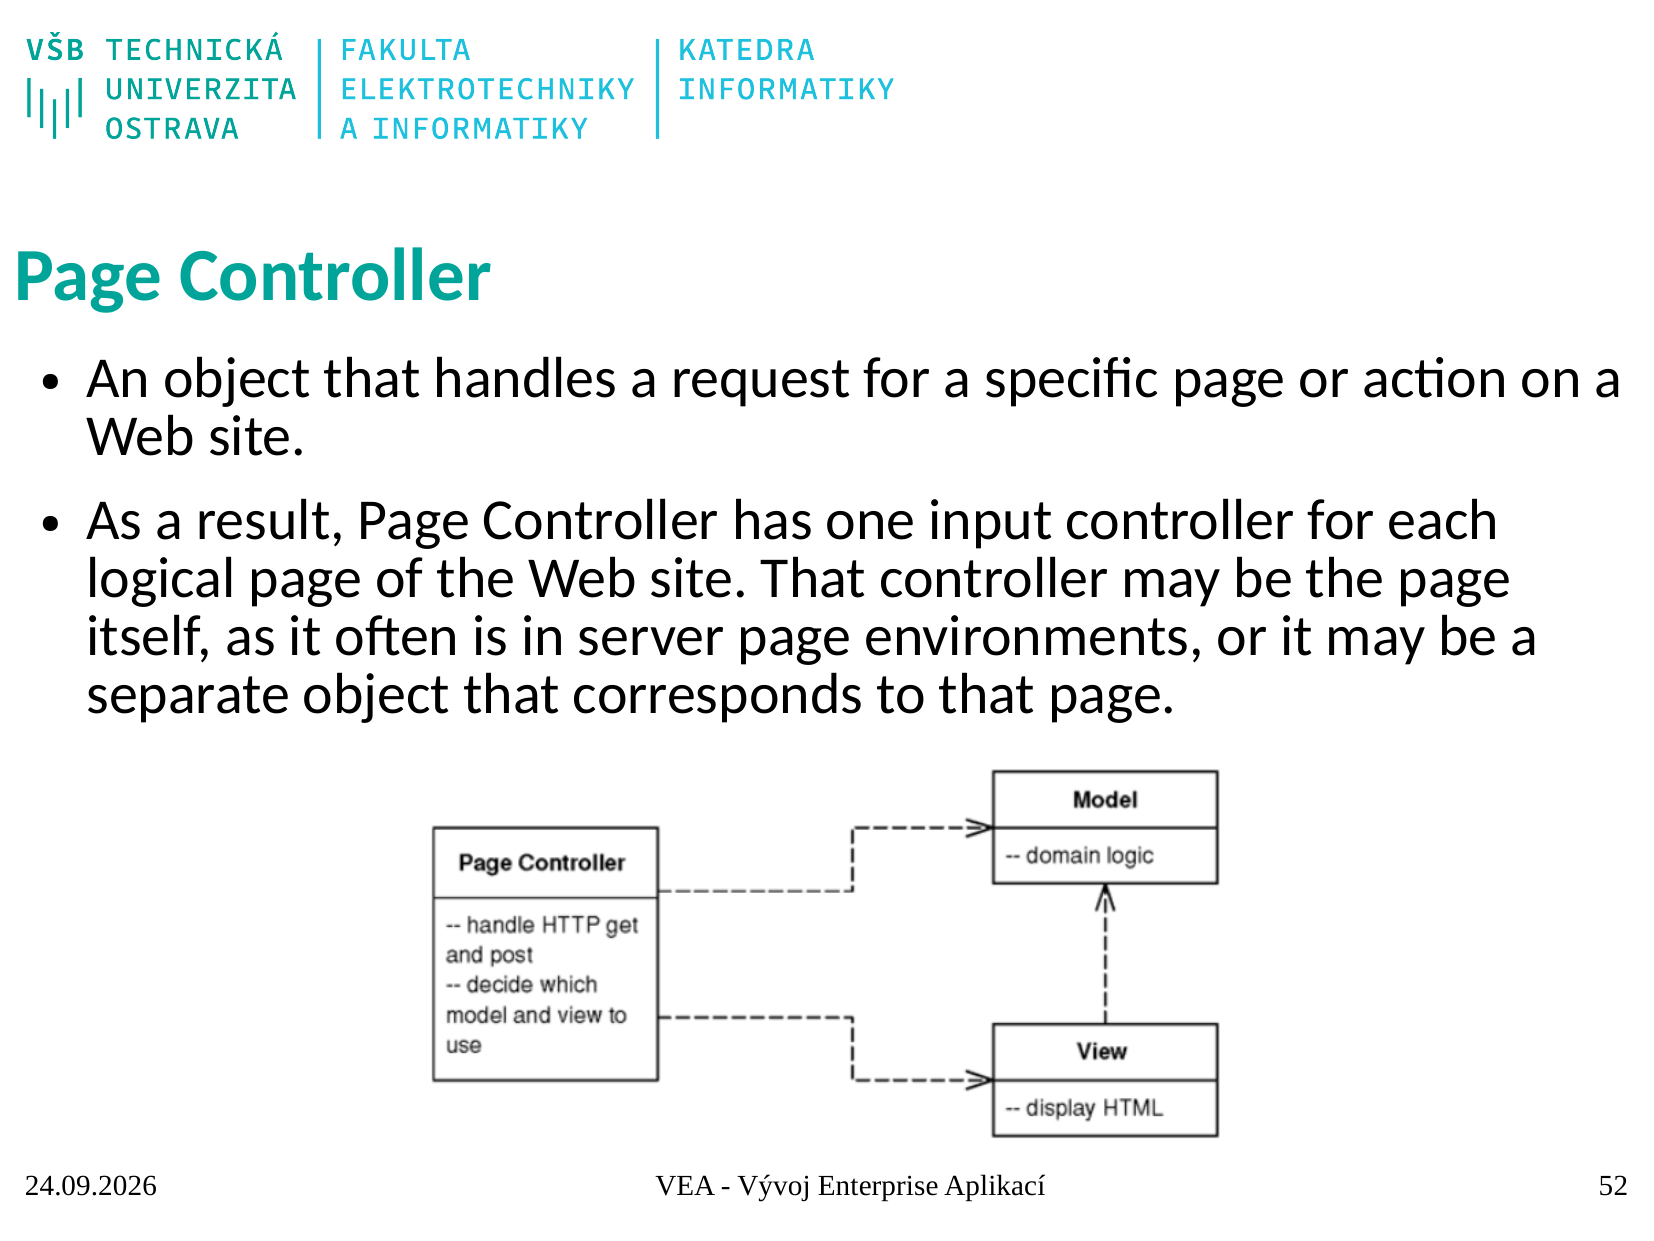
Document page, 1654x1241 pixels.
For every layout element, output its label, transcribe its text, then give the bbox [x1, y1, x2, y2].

list An object that handles a request for a specific page or action on a Web site. As a result, Page Controller has one input controller for each logical page of the Web site. That controller may be the page itself, as it often is in server page environments, or it may be a separate object that corresponds to that page. [24, 354, 1629, 732]
title Page Controller [14, 165, 1619, 319]
picture [428, 767, 1225, 1146]
picture [26, 31, 894, 139]
